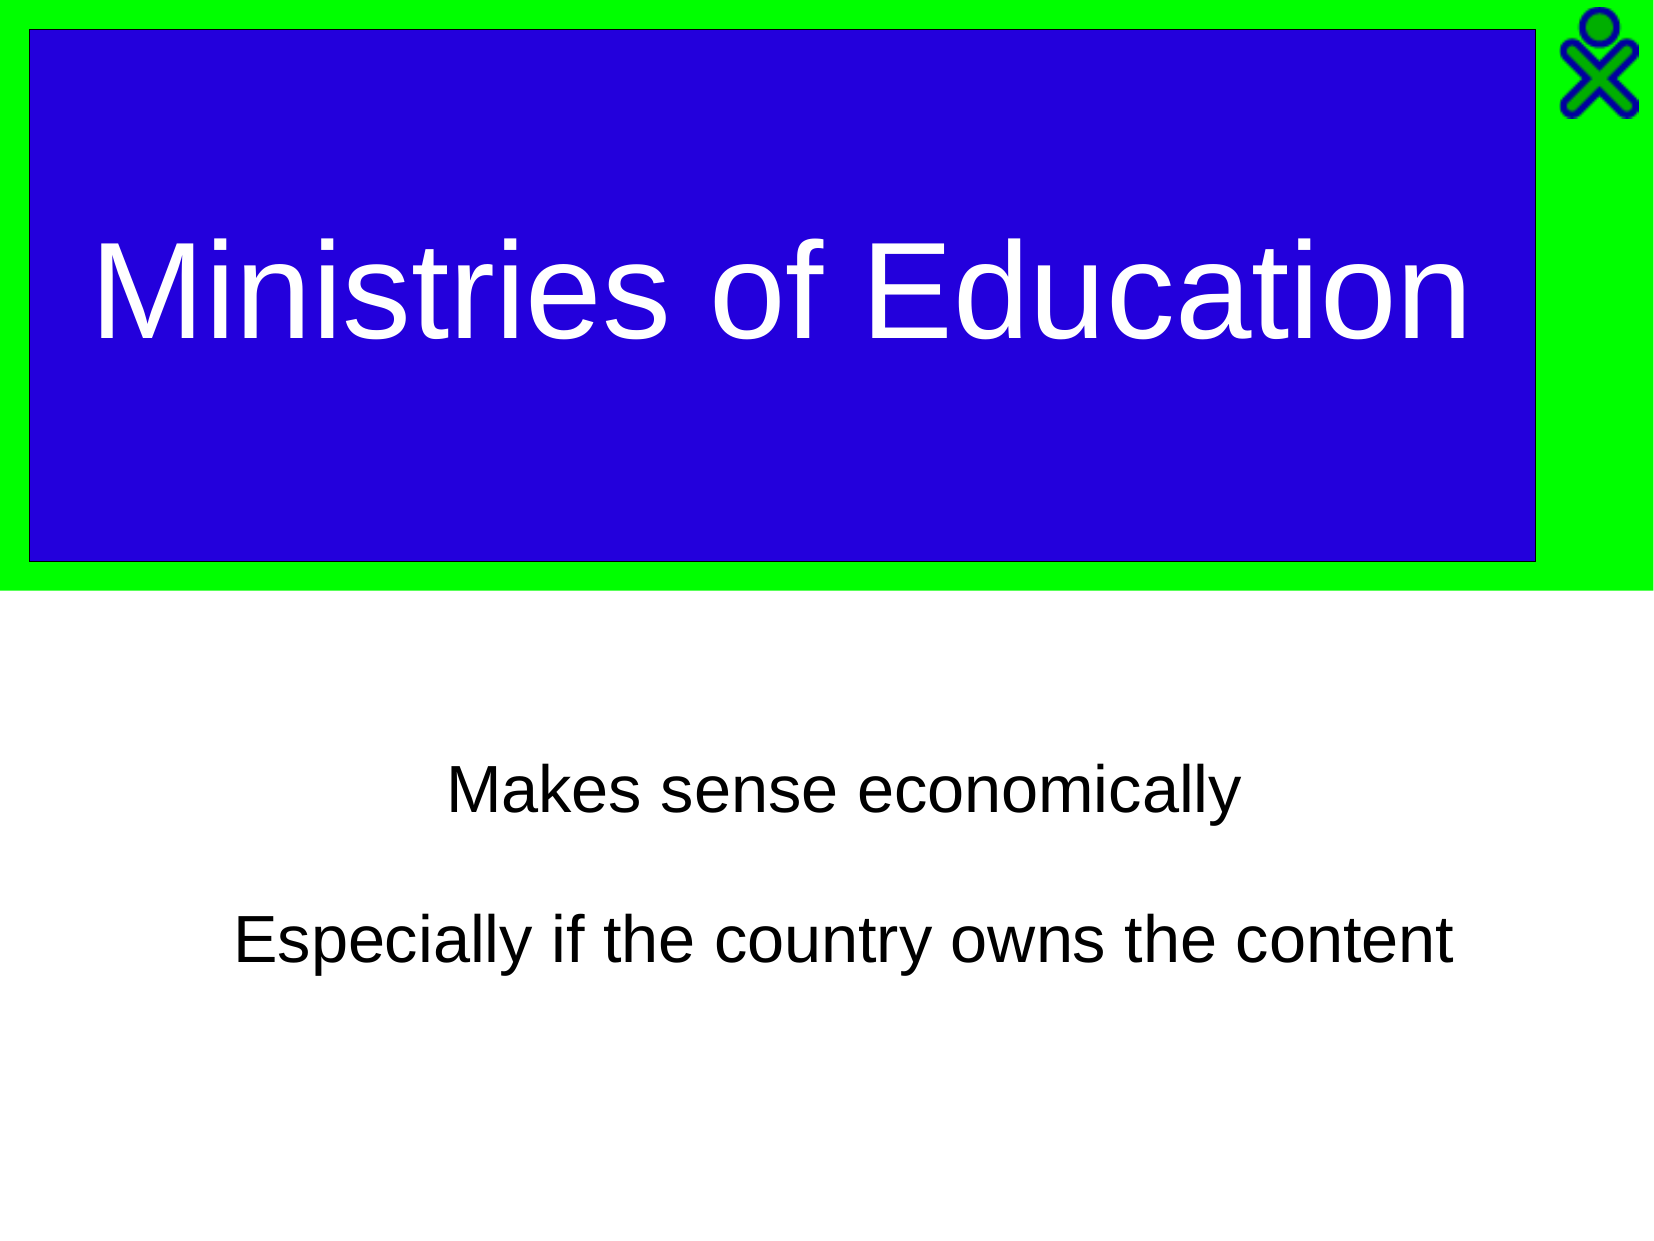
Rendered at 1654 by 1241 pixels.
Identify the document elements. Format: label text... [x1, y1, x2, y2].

title Ministries of Education [59, 56, 1506, 525]
picture [1559, 7, 1639, 119]
subtitle Makes sense economically Especially if the country owns the content [82, 627, 1571, 1102]
